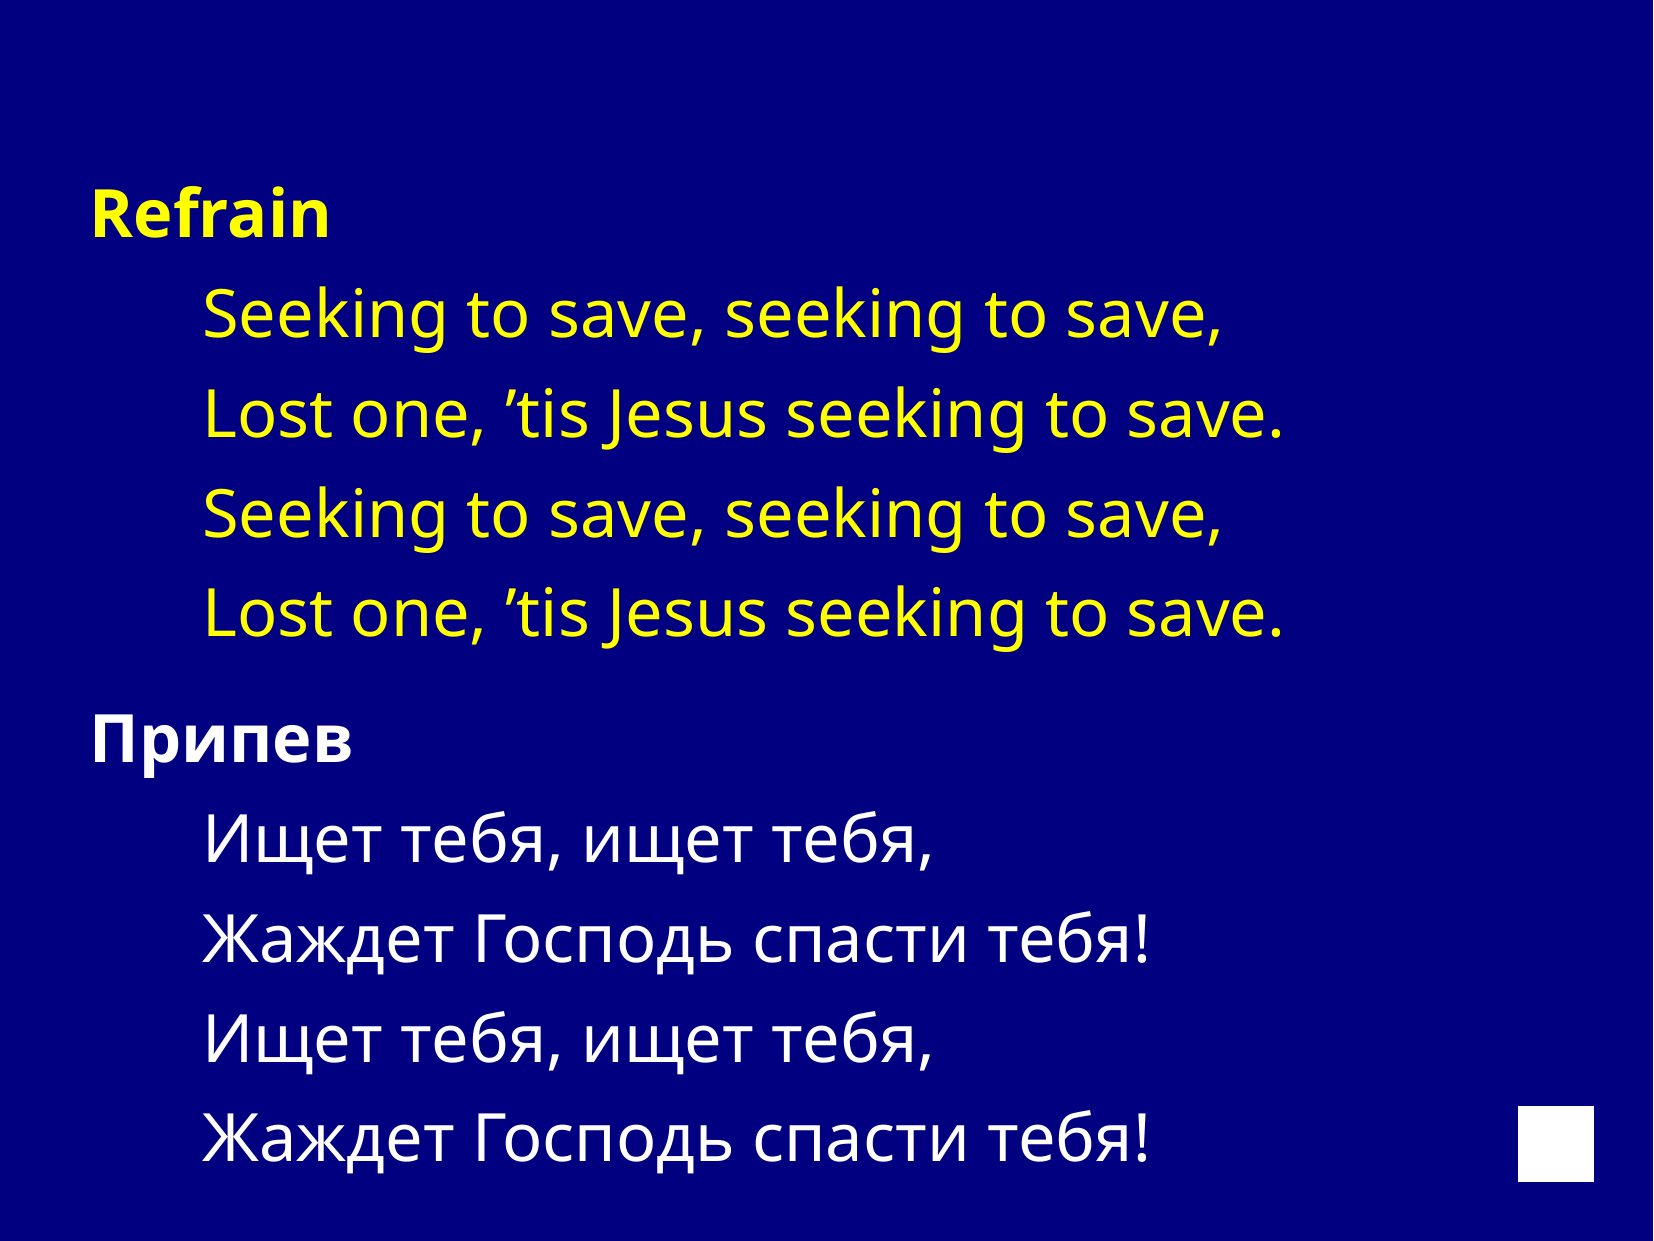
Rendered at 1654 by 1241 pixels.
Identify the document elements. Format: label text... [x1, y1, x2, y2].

text_box Refrain Seeking to save, seeking to save, Lost one, ’tis Jesus seeking to save. Seeking to save, seeking to save, Lost one, ’tis Jesus seeking to save. [75, 150, 1576, 638]
text_box Припев Ищет тебя, ищет тебя, Жаждет Господь спасти тебя! Ищет тебя, ищет тебя, Жаждет Господь спасти тебя! [75, 675, 1576, 1163]
text_box [1518, 1106, 1594, 1182]
